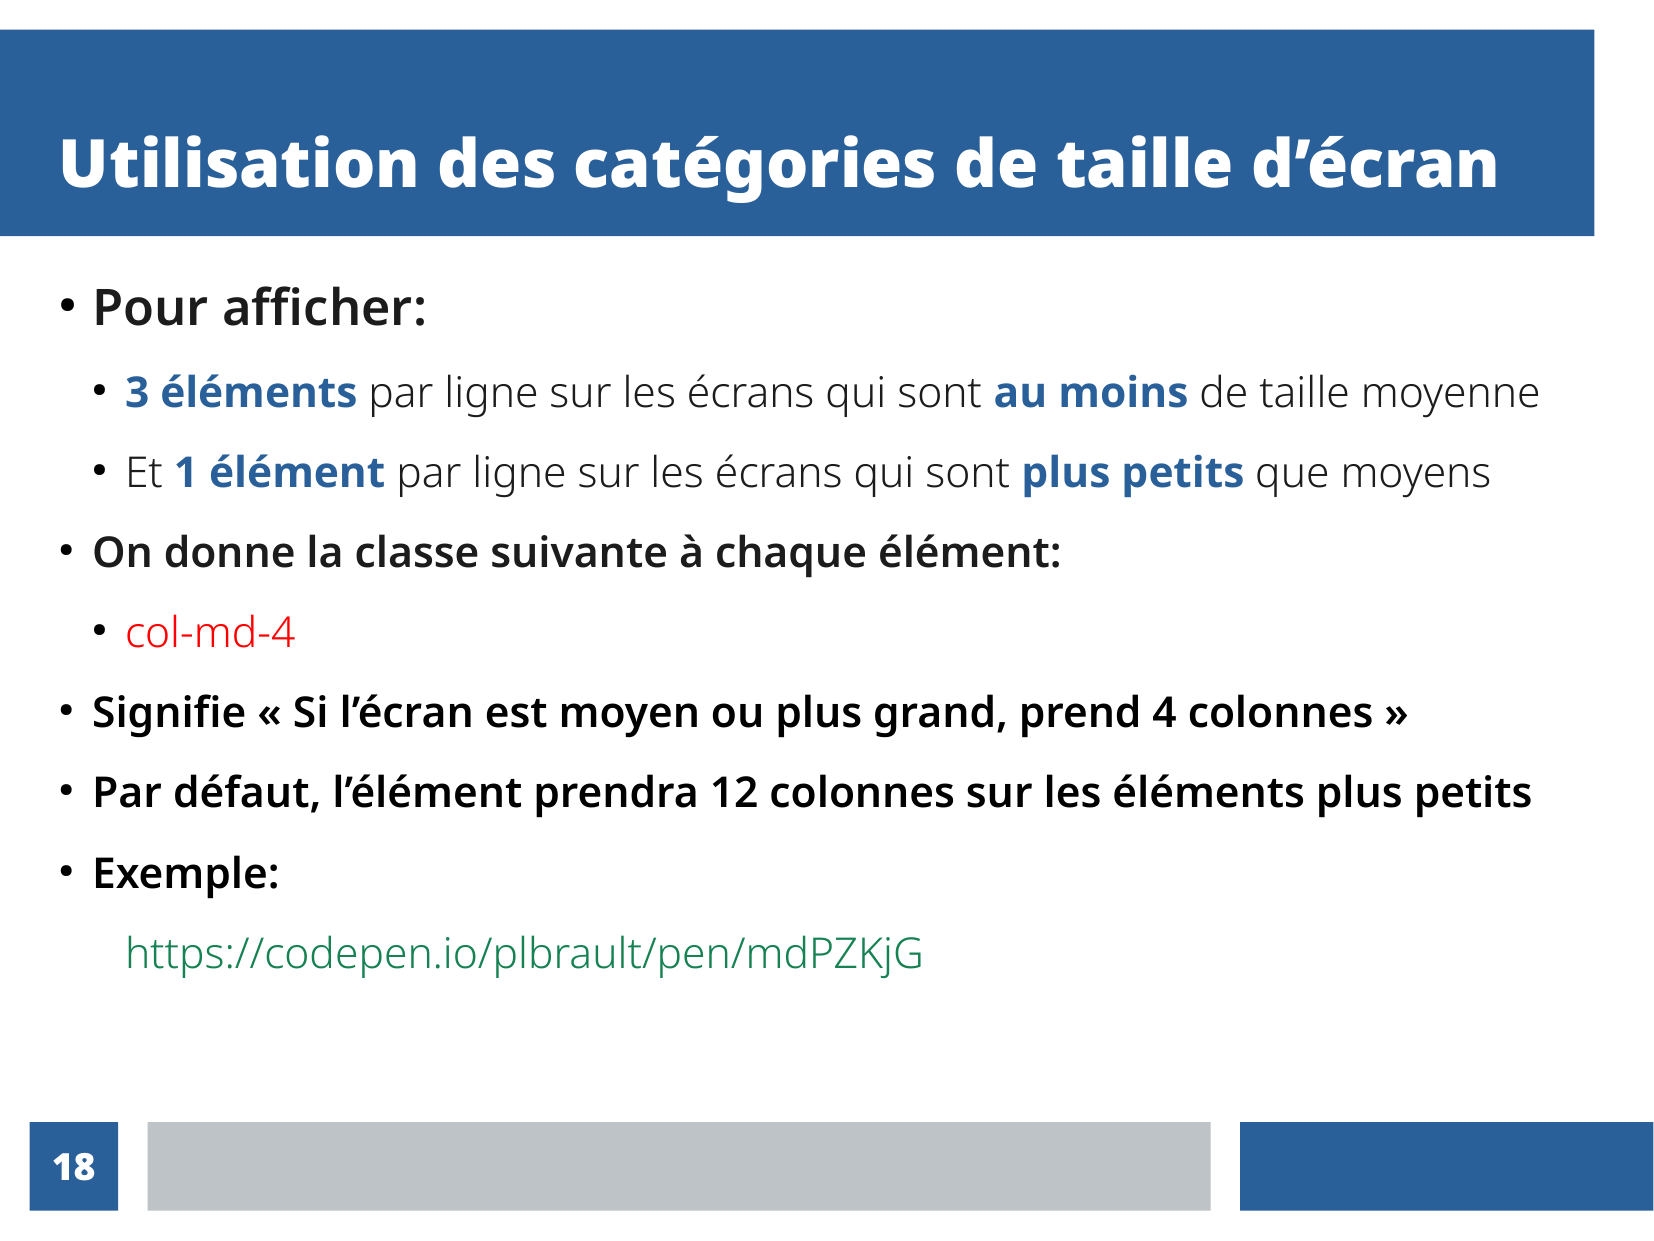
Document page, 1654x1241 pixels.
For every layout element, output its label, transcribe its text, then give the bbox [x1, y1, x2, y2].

list Pour afficher: 3 éléments par ligne sur les écrans qui sont au moins de taille moyenne Et 1 élément par ligne sur les écrans qui sont plus petits que moyens On donne la classe suivante à chaque élément: col-md-4 Signifie « Si l’écran est moyen ou plus grand, prend 4 colonnes » Par défaut, l’élément prendra 12 colonnes sur les éléments plus petits Exemple: https://codepen.io/plbrault/pen/mdPZKjG [59, 271, 1565, 1111]
title Utilisation des catégories de taille d’écran [59, 59, 1595, 207]
